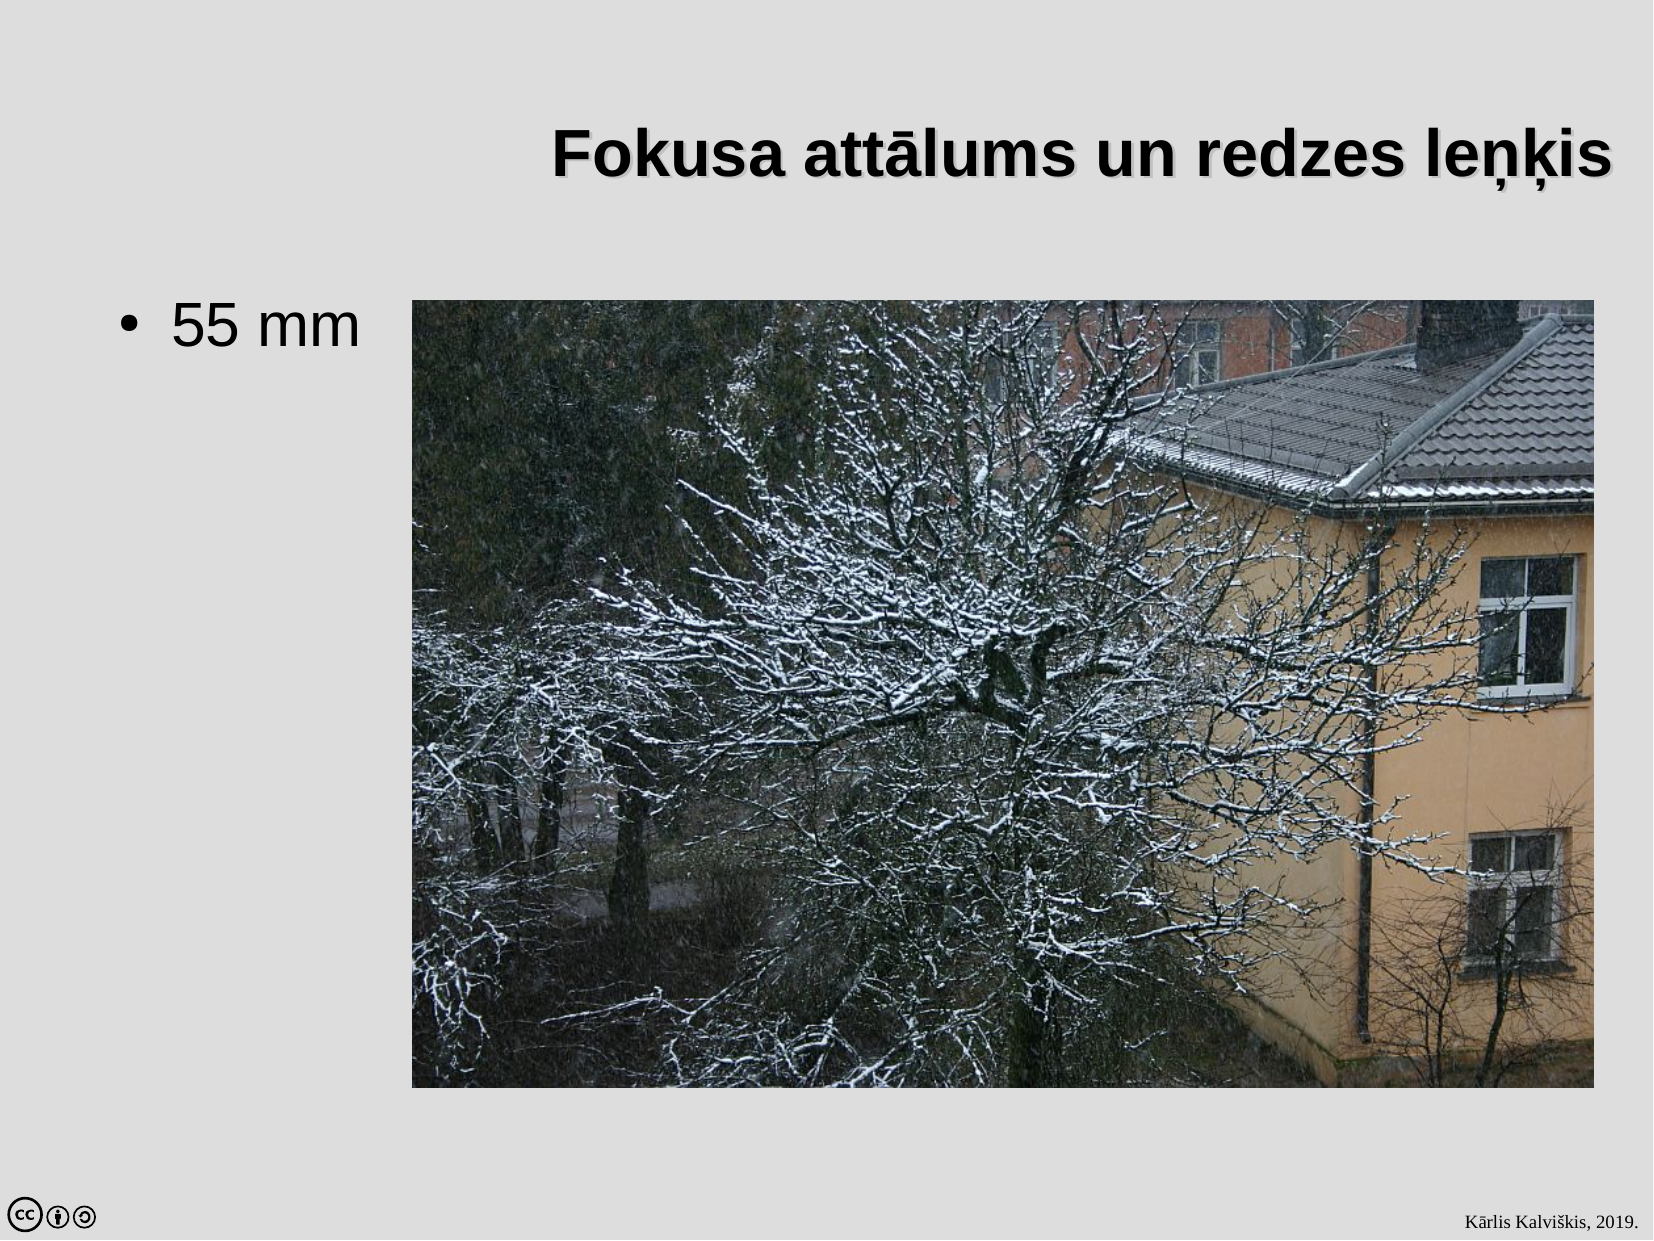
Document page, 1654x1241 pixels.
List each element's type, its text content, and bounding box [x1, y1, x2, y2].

picture [412, 300, 1594, 1089]
title Fokusa attālums un redzes leņķis [42, 49, 1615, 257]
list 55 mm [82, 290, 1571, 1094]
